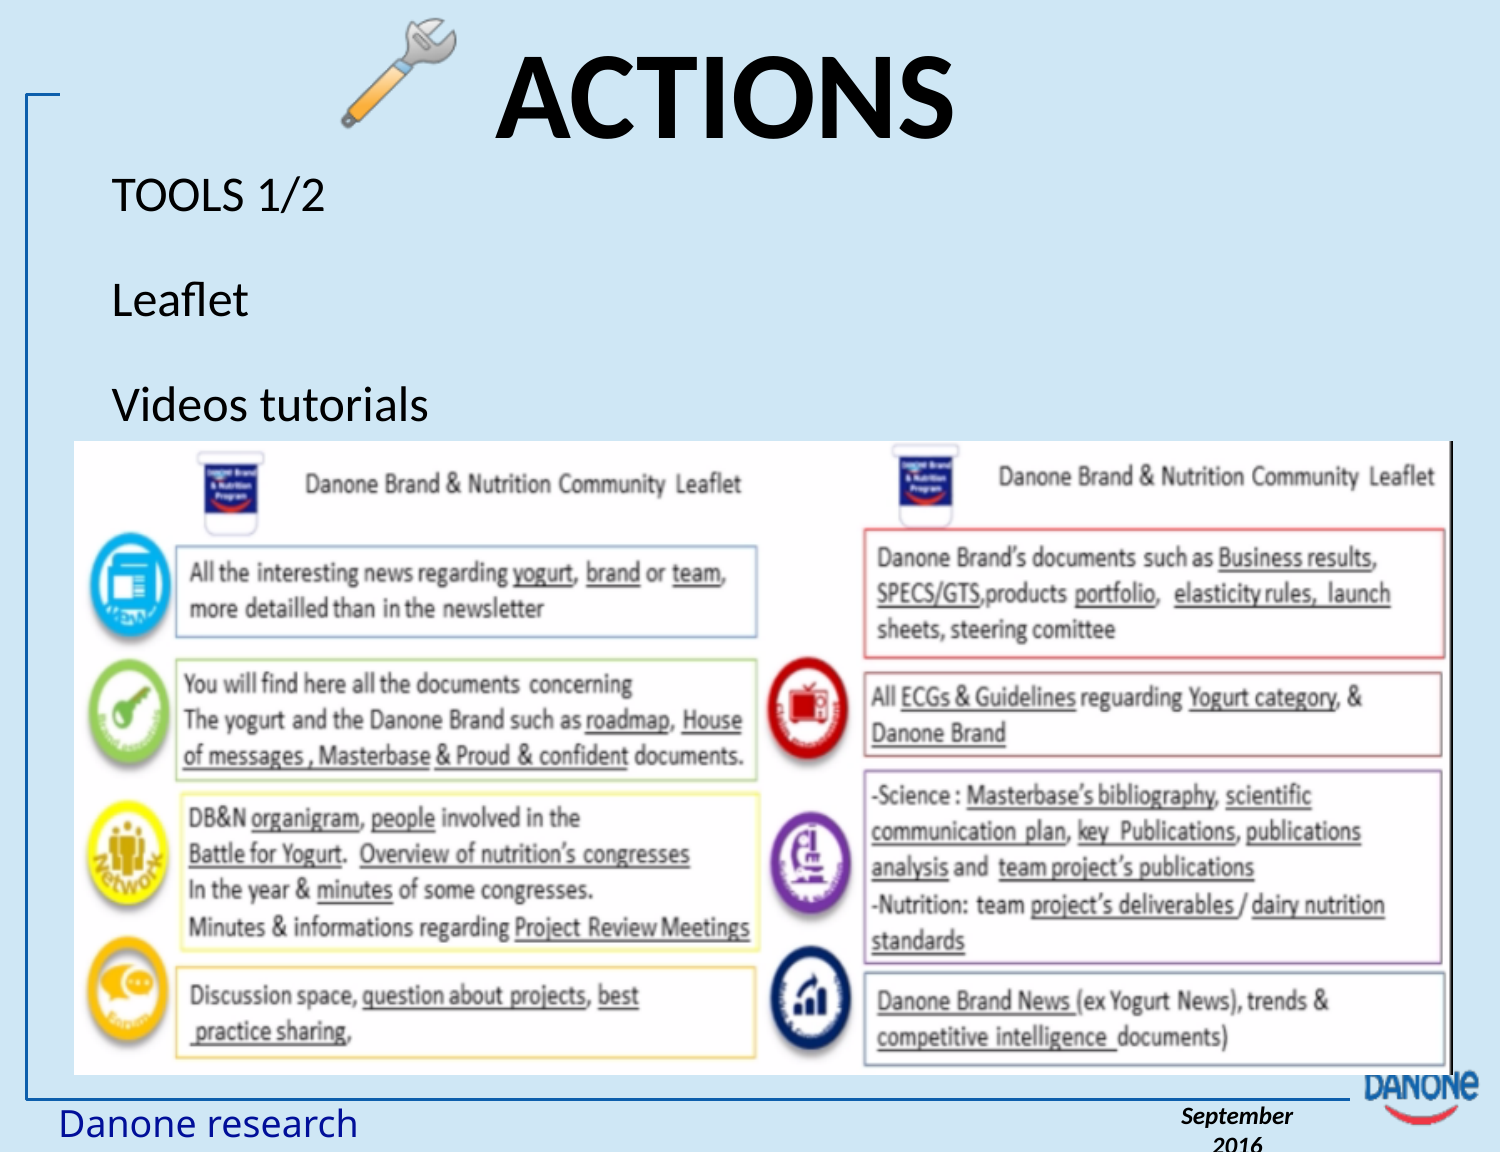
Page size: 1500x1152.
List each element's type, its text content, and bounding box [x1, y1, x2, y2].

picture [322, 5, 470, 200]
text_box TOOLS 1/2 Leaflet Videos tutorials [96, 153, 445, 441]
text_box Danone research [43, 1092, 392, 1152]
text_box September 2016 [1147, 1092, 1327, 1152]
picture [74, 441, 1482, 1130]
text_box ACTIONS [480, 5, 972, 171]
